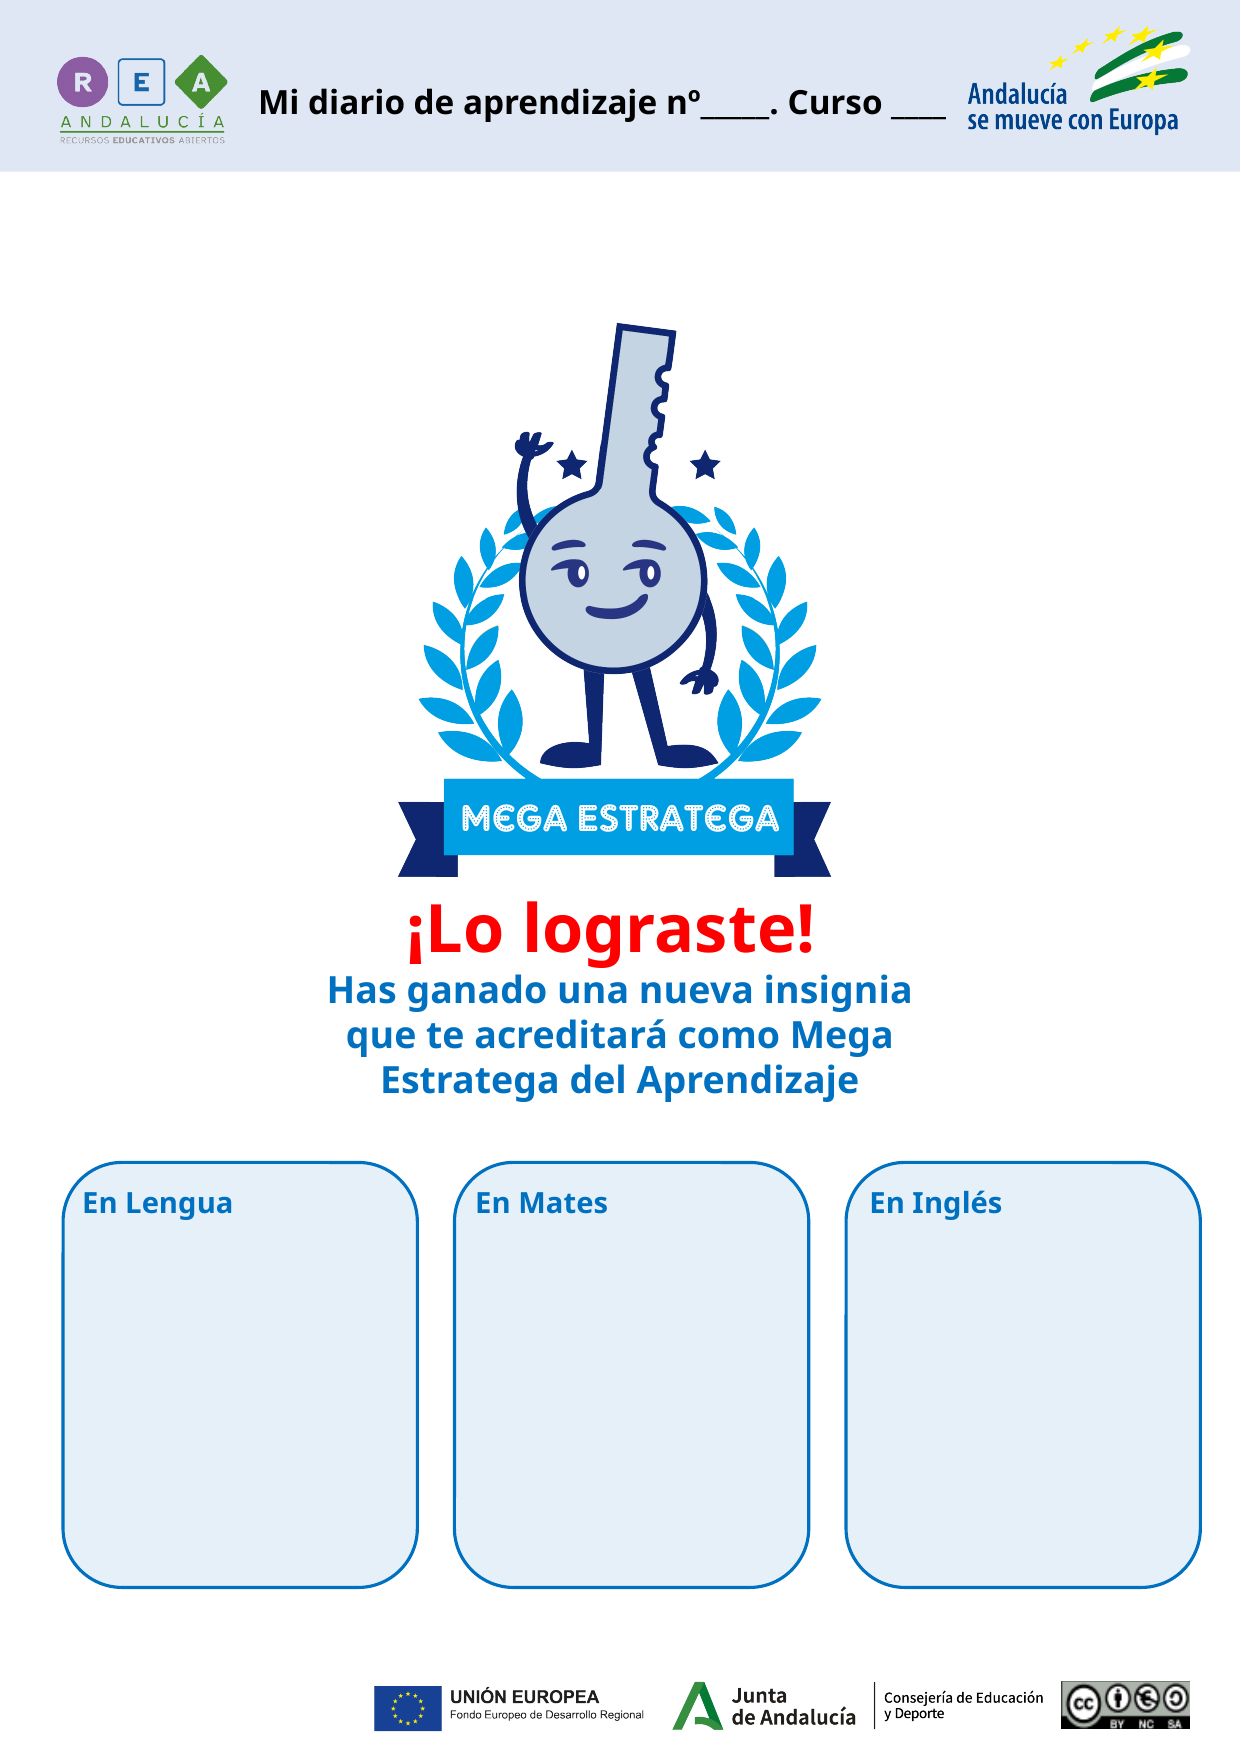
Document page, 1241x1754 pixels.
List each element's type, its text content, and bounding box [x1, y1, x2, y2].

picture [43, 50, 241, 148]
text_box Mi diario de aprendizaje nº_____. Curso ____ [243, 73, 961, 129]
text_box [63, 1162, 418, 1588]
picture [961, 23, 1197, 141]
text_box En Lengua [67, 1177, 249, 1227]
text_box [846, 1162, 1201, 1588]
text_box En Inglés [854, 1177, 1018, 1227]
picture [353, 1656, 1190, 1745]
text_box [454, 1162, 809, 1588]
picture [157, 172, 1044, 1042]
text_box ¡Lo lograste! Has ganado una nueva insignia que te acreditará como Mega Estratega del Aprendizaje [285, 878, 955, 1073]
text_box En Mates [460, 1177, 623, 1227]
text_box [0, 0, 1240, 172]
